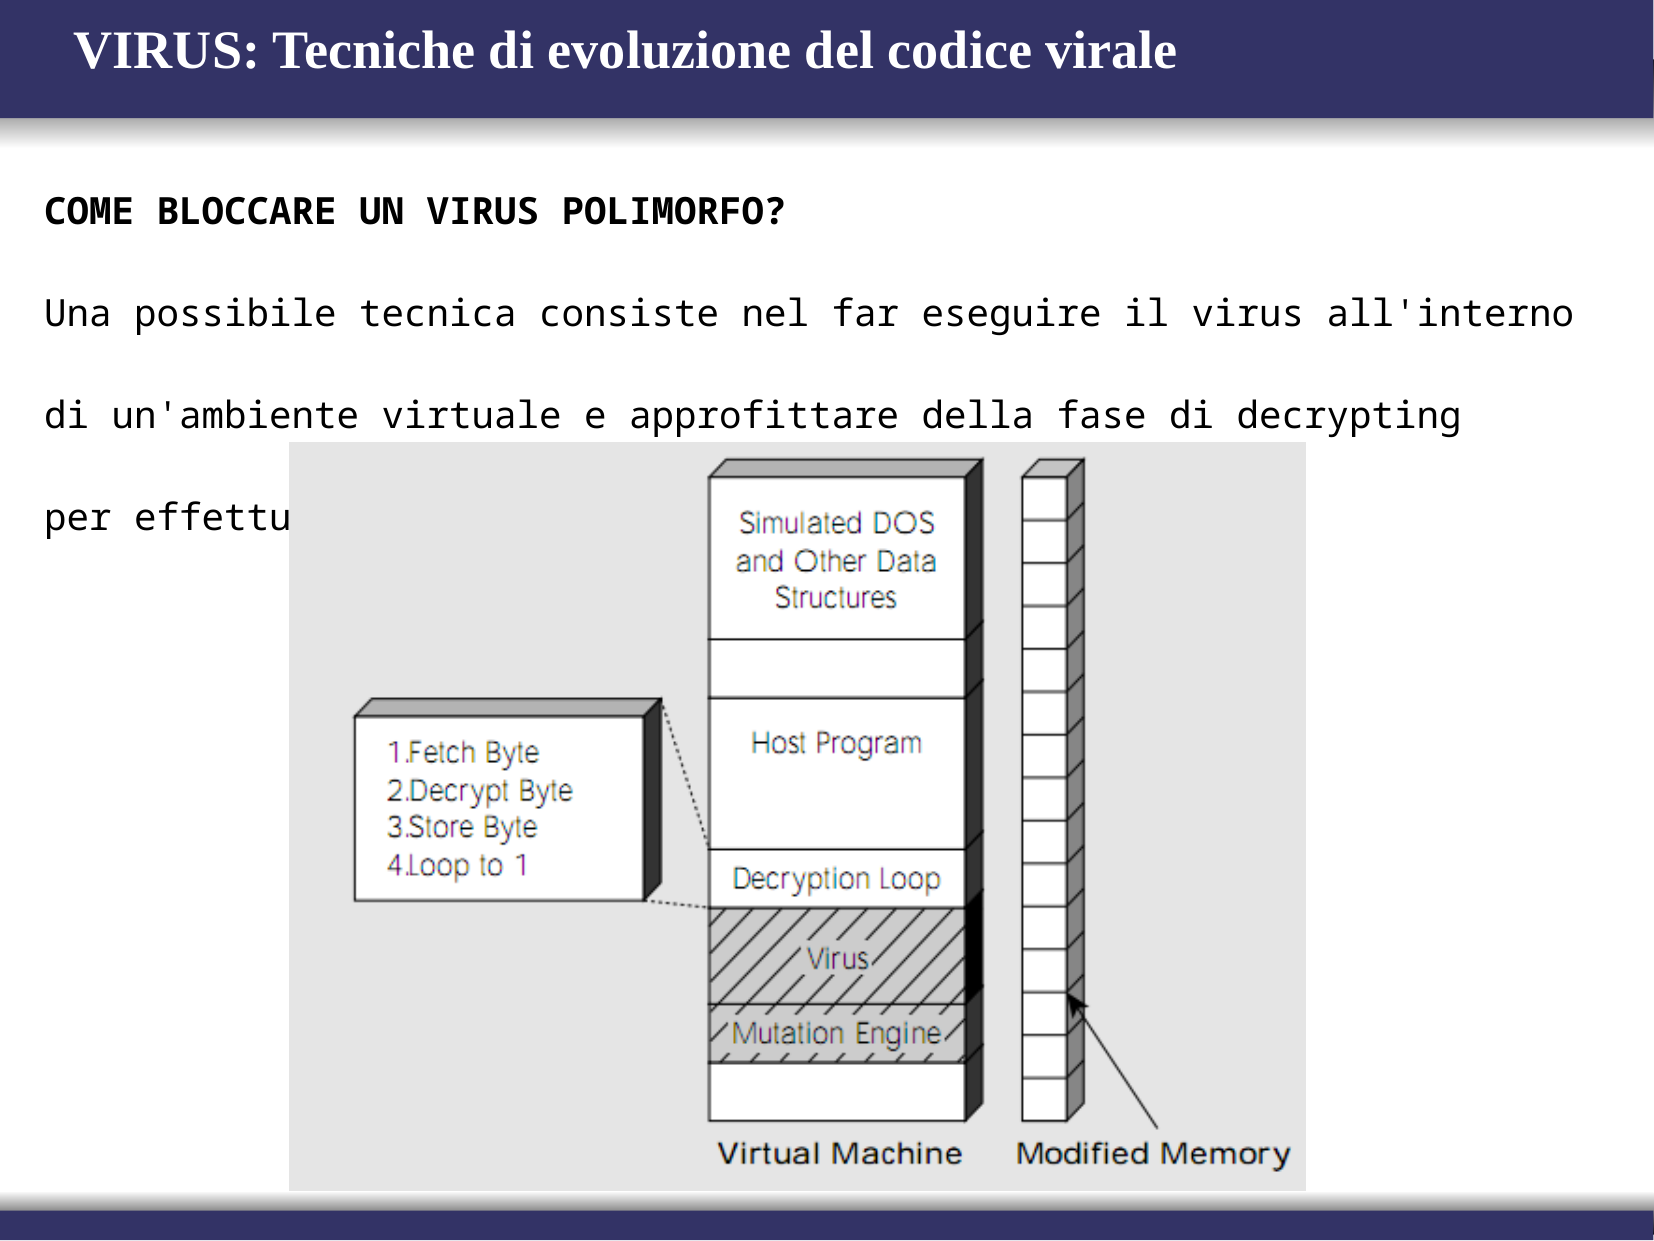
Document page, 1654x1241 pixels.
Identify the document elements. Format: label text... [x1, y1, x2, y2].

text_box COME BLOCCARE UN VIRUS POLIMORFO? Una possibile tecnica consiste nel far eseguire il virus all'interno di un'ambiente virtuale e approfittare della fase di decrypting per effettuare un controllo basato su firma virale. [29, 177, 1590, 1093]
text_box VIRUS: Tecniche di evoluzione del codice virale [59, 12, 1194, 89]
picture [289, 442, 1306, 1191]
text_box [0, 0, 1654, 148]
text_box [0, 1192, 1654, 1241]
